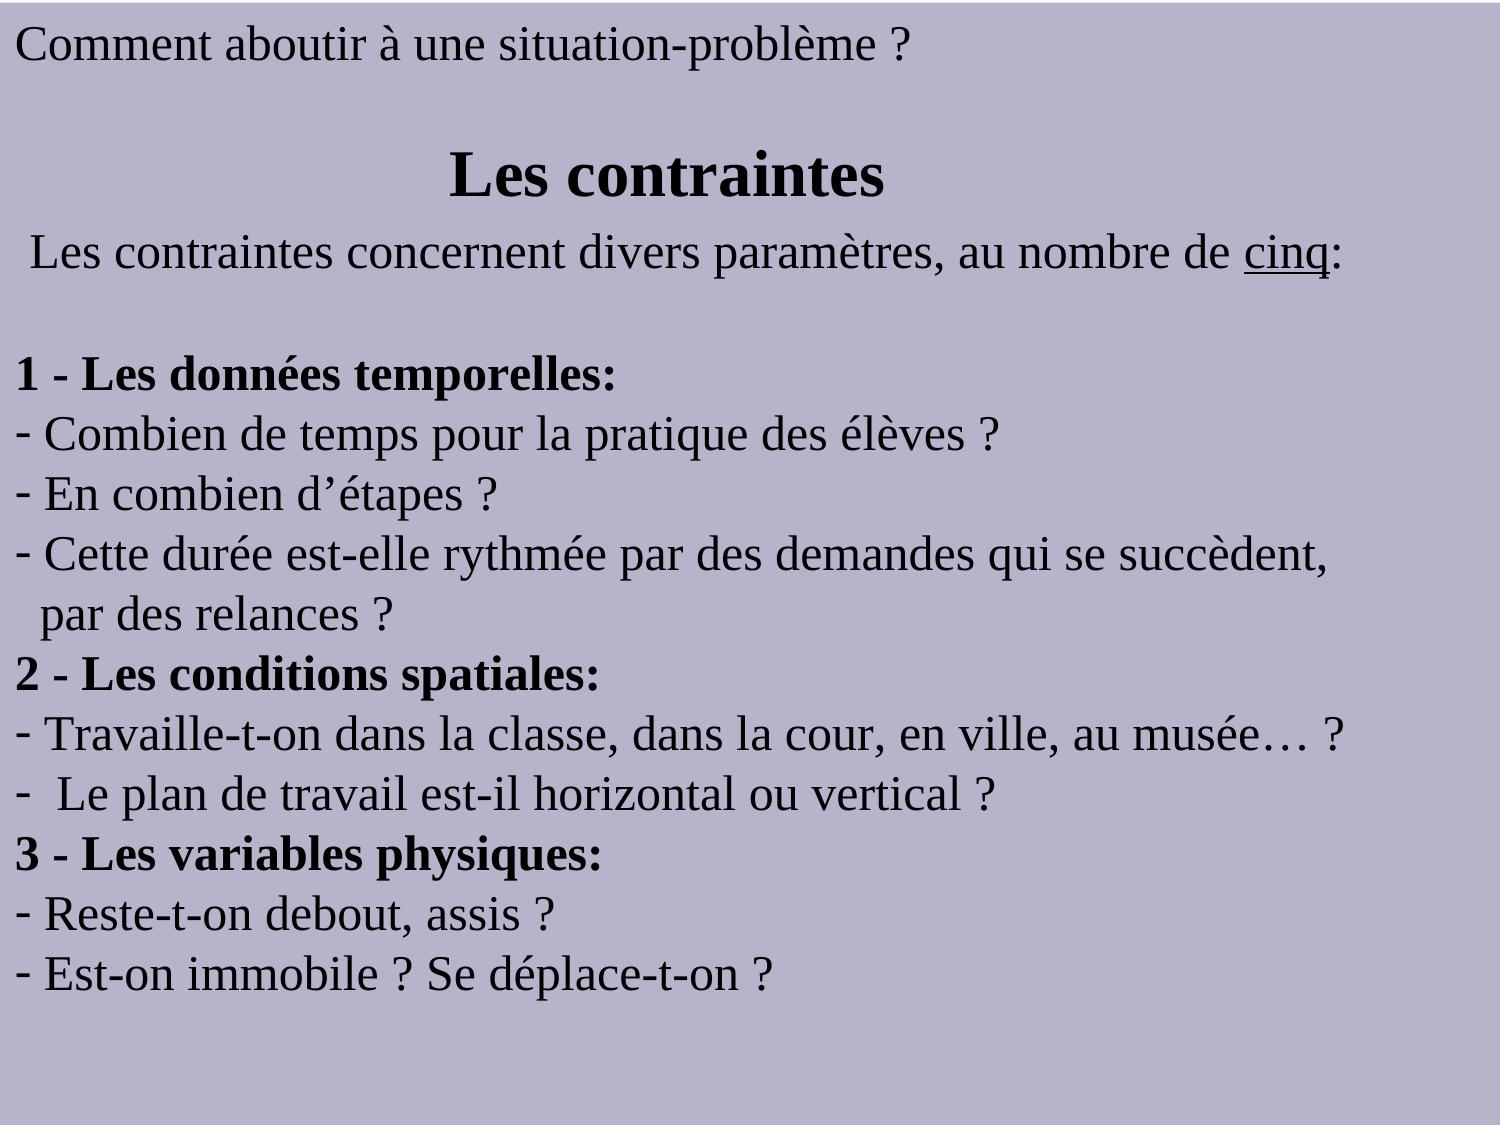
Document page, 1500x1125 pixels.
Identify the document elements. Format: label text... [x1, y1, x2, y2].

text_box Comment aboutir à une situation-problème ? Les contraintes Les contraintes concernent divers paramètres, au nombre de cinq: 1 - Les données temporelles: Combien de temps pour la pratique des élèves ? En combien d’étapes ? Cette durée est-elle rythmée par des demandes qui se succèdent, par des relances ? 2 - Les conditions spatiales: Travaille-t-on dans la classe, dans la cour, en ville, au musée… ? Le plan de travail est-il horizontal ou vertical ? 3 - Les variables physiques: Reste-t-on debout, assis ? Est-on immobile ? Se déplace-t-on ? [0, 2, 1500, 1125]
